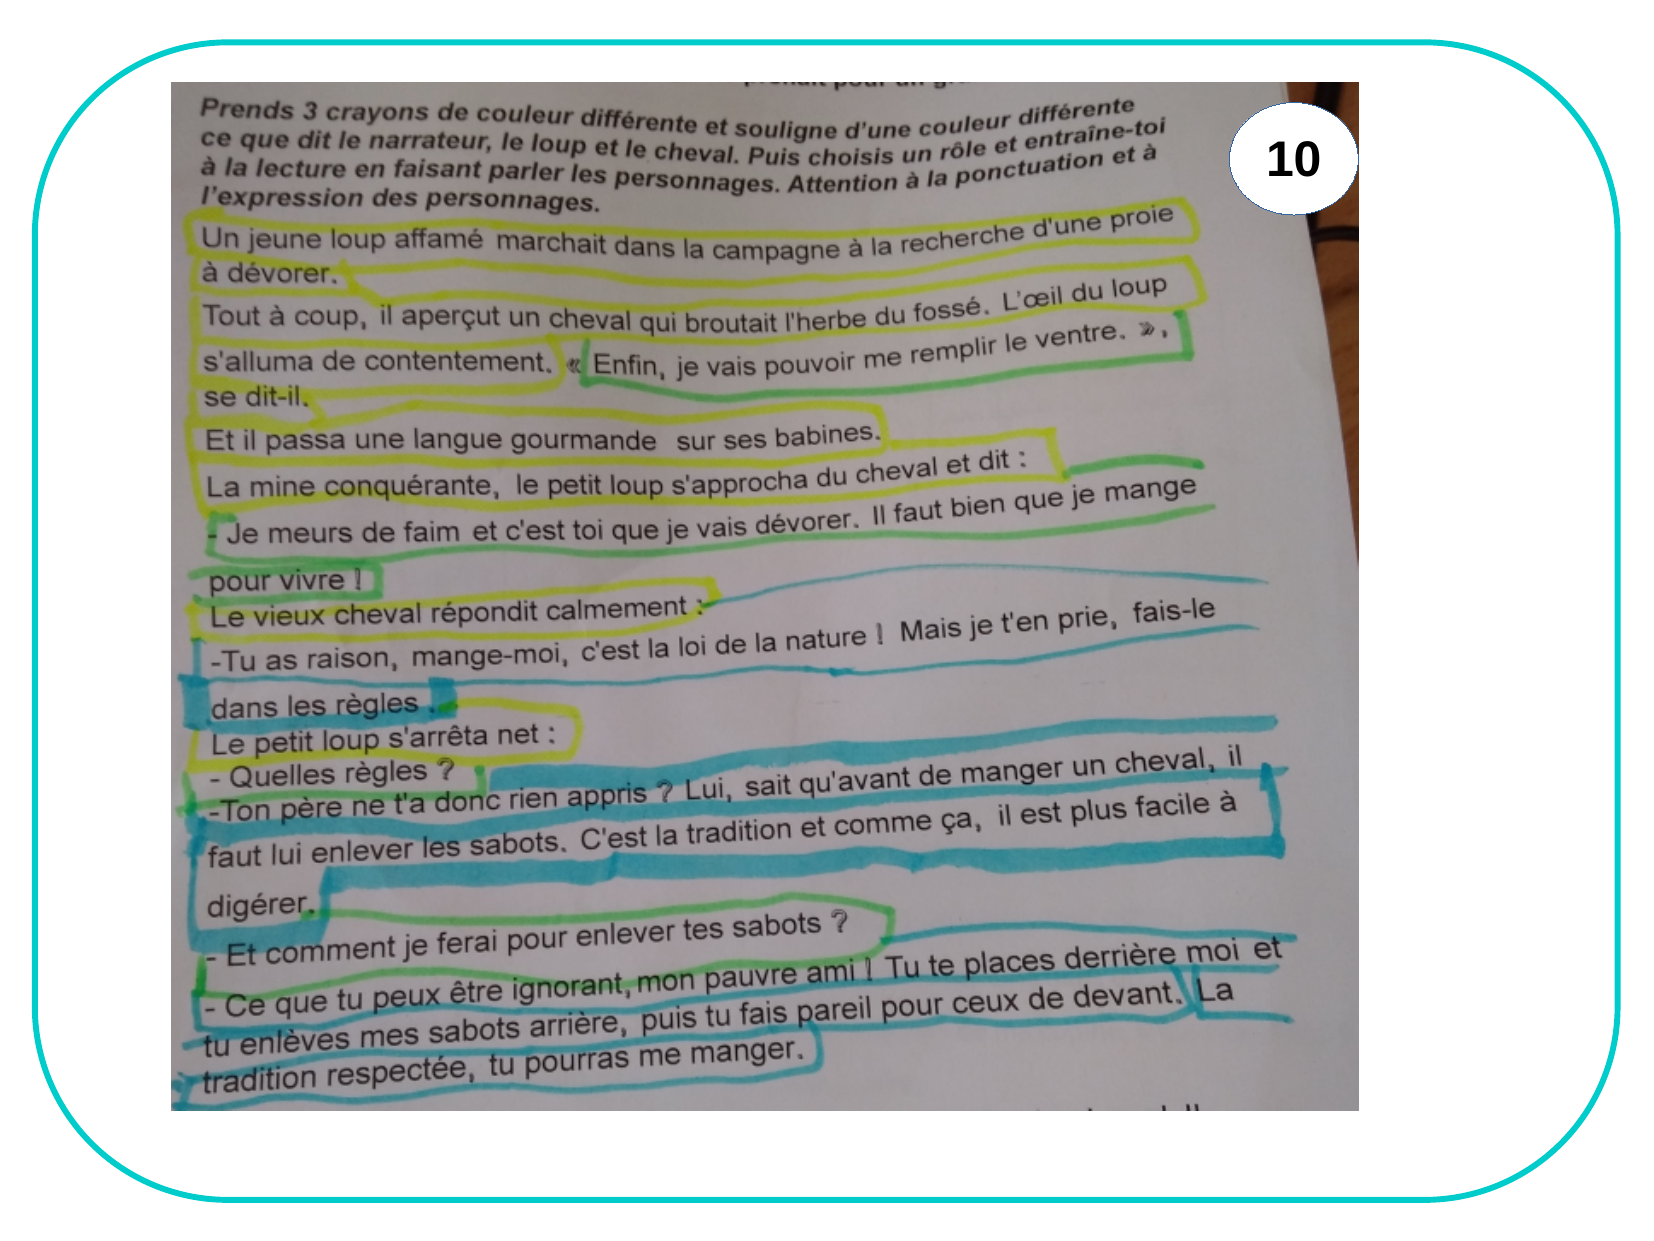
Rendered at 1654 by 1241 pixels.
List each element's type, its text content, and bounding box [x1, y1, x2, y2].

text_box 10 [1229, 102, 1359, 216]
text_box [82, 12, 1586, 935]
picture [171, 82, 1359, 1111]
